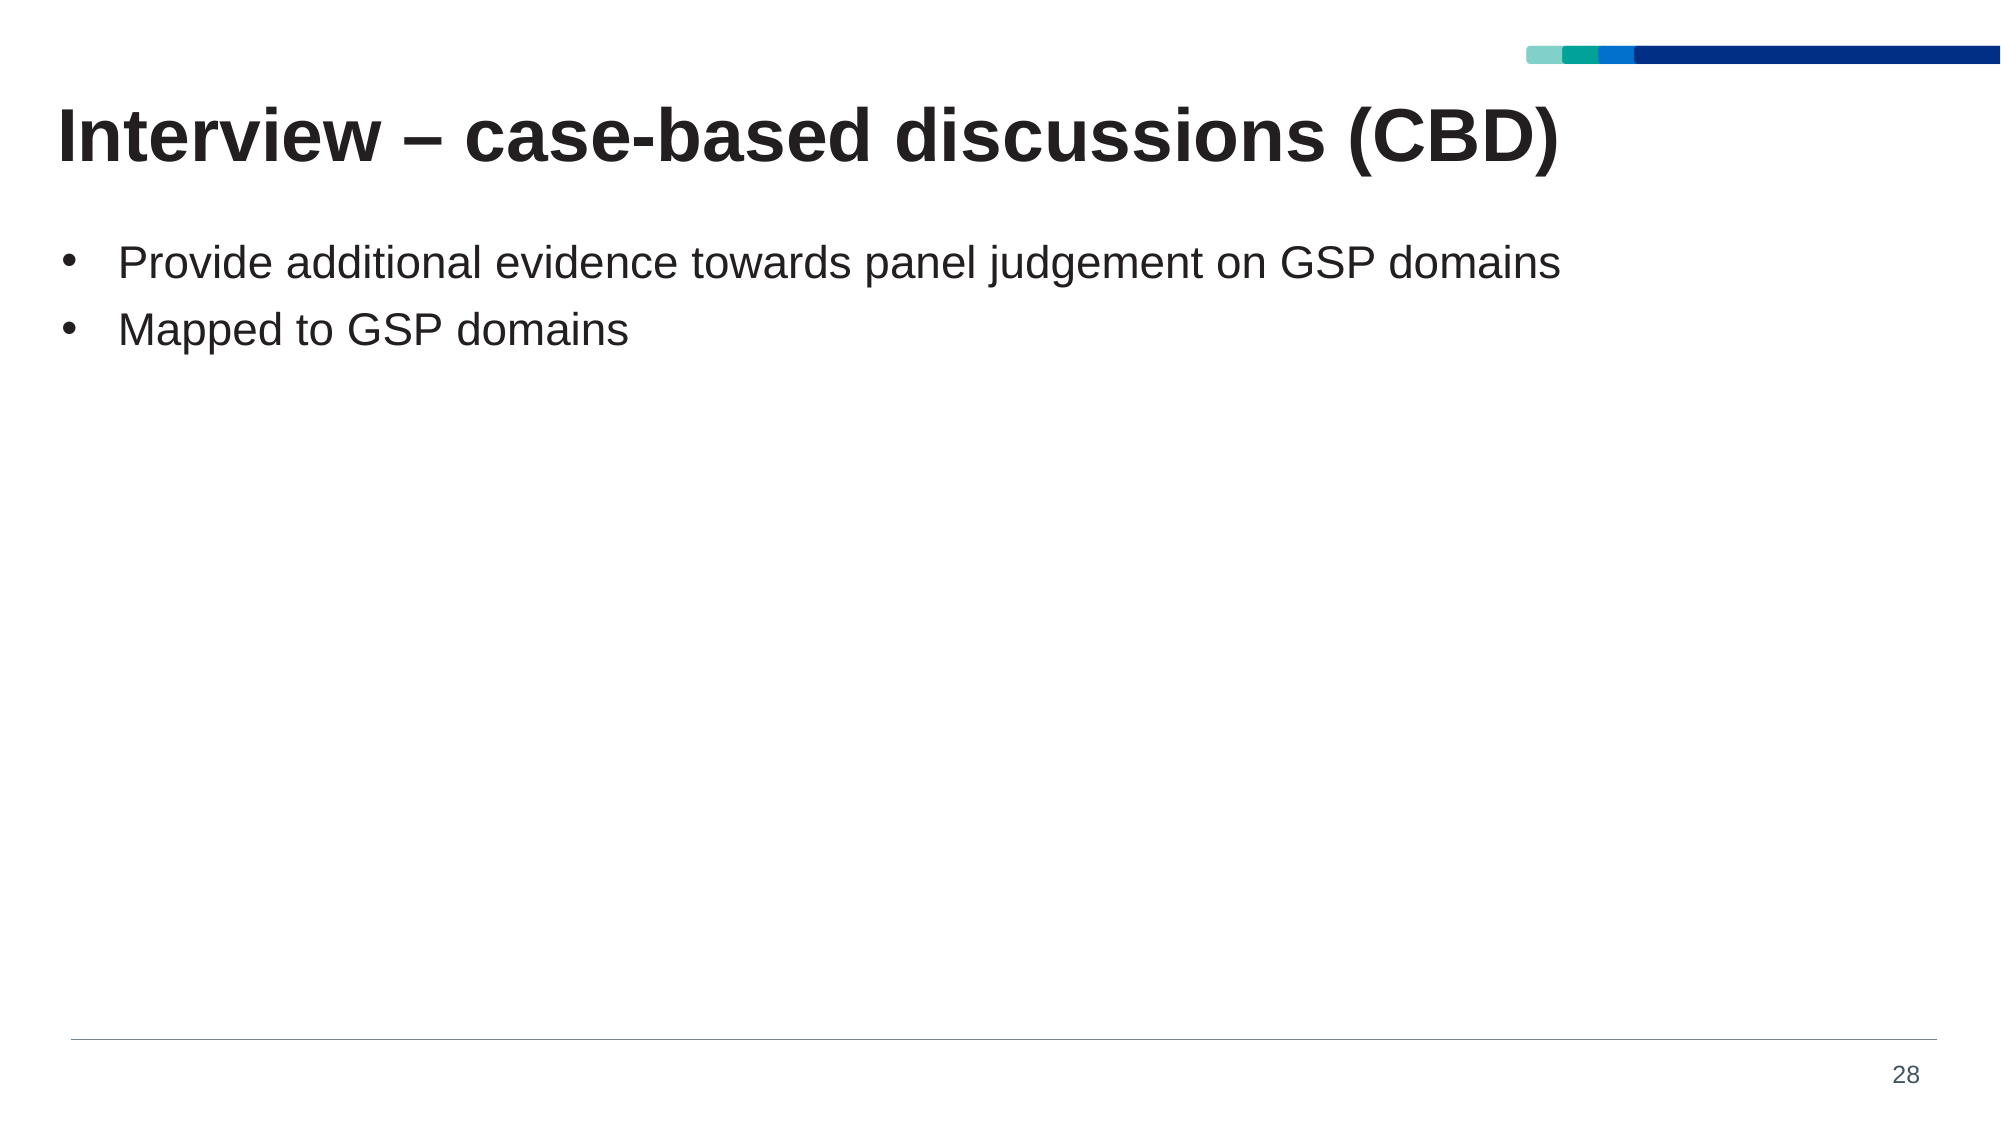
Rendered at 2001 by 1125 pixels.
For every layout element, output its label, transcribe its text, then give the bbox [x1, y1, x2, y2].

title Interview – case-based discussions (CBD) [56, 66, 1928, 209]
list Provide additional evidence towards panel judgement on GSP domains Mapped to GSP domains [61, 232, 1933, 1010]
